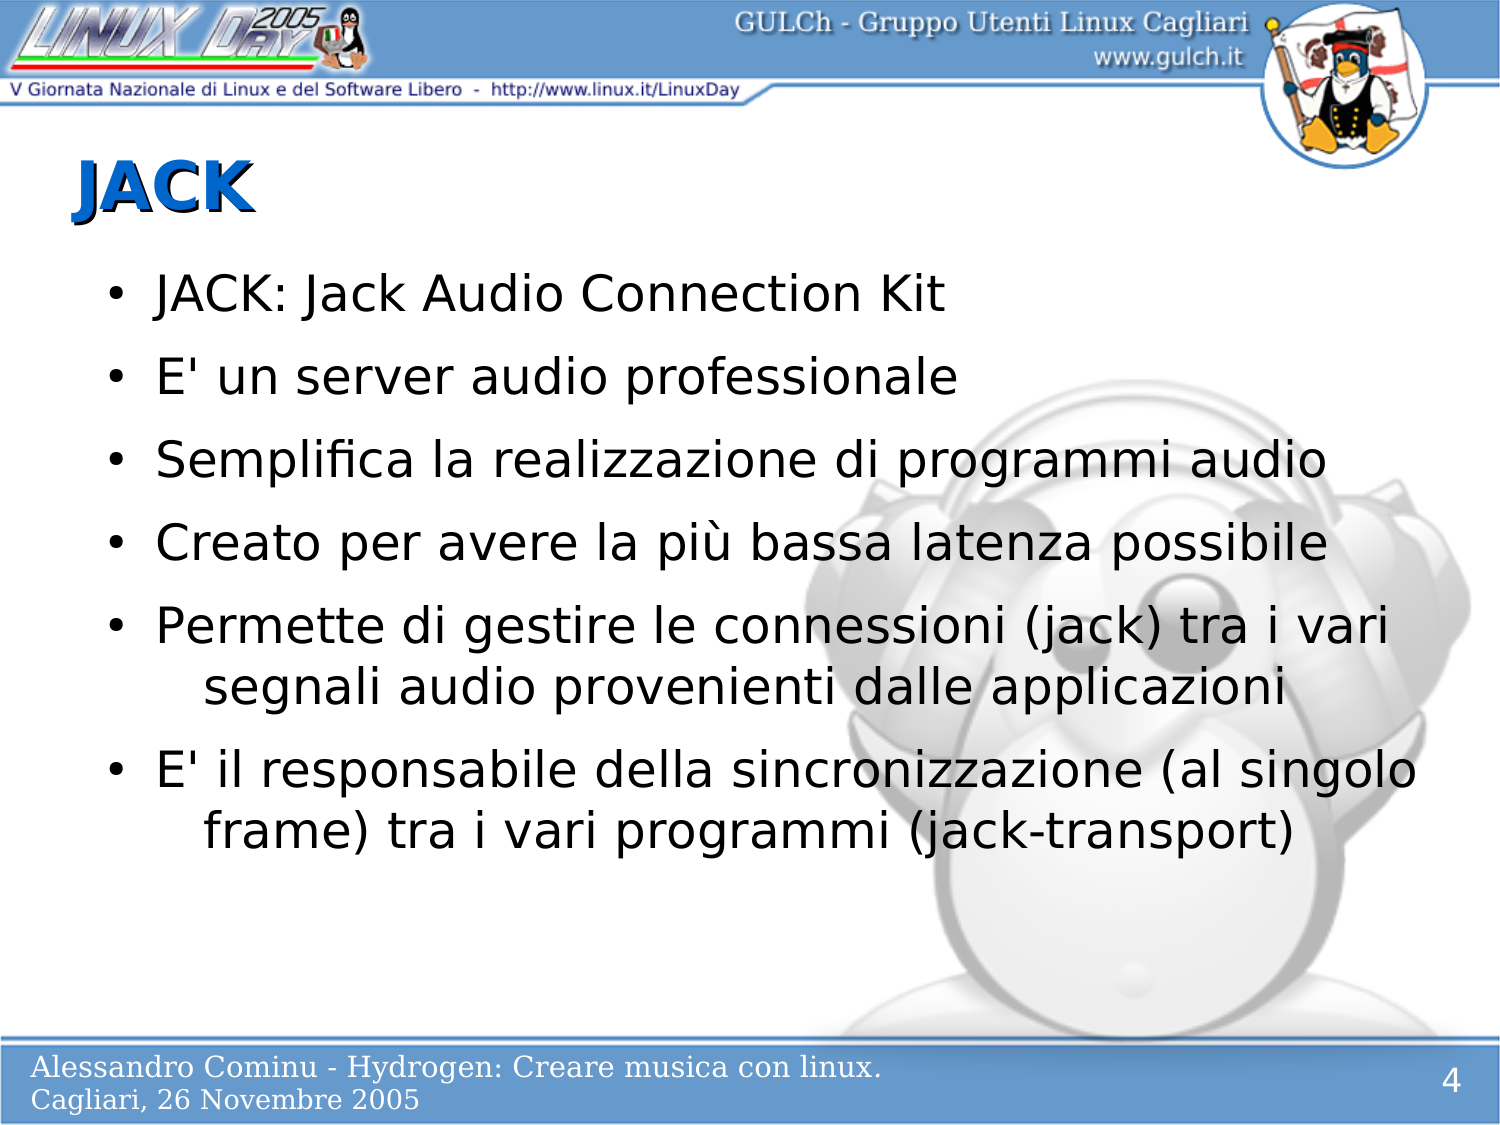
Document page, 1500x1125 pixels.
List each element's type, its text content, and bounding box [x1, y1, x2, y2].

picture [759, 1063, 767, 1076]
picture [0, 0, 1500, 1125]
list JACK: Jack Audio Connection Kit E' un server audio professionale Semplifica la realizzazione di programmi audio Creato per avere la più bassa latenza possibile Permette di gestire le connessioni (jack) tra i vari segnali audio provenienti dalle applicazioni E' il responsabile della sincronizzazione (al singolo frame) tra i vari programmi (jack-transport) [75, 262, 1426, 1013]
title JACK [75, 148, 1276, 227]
